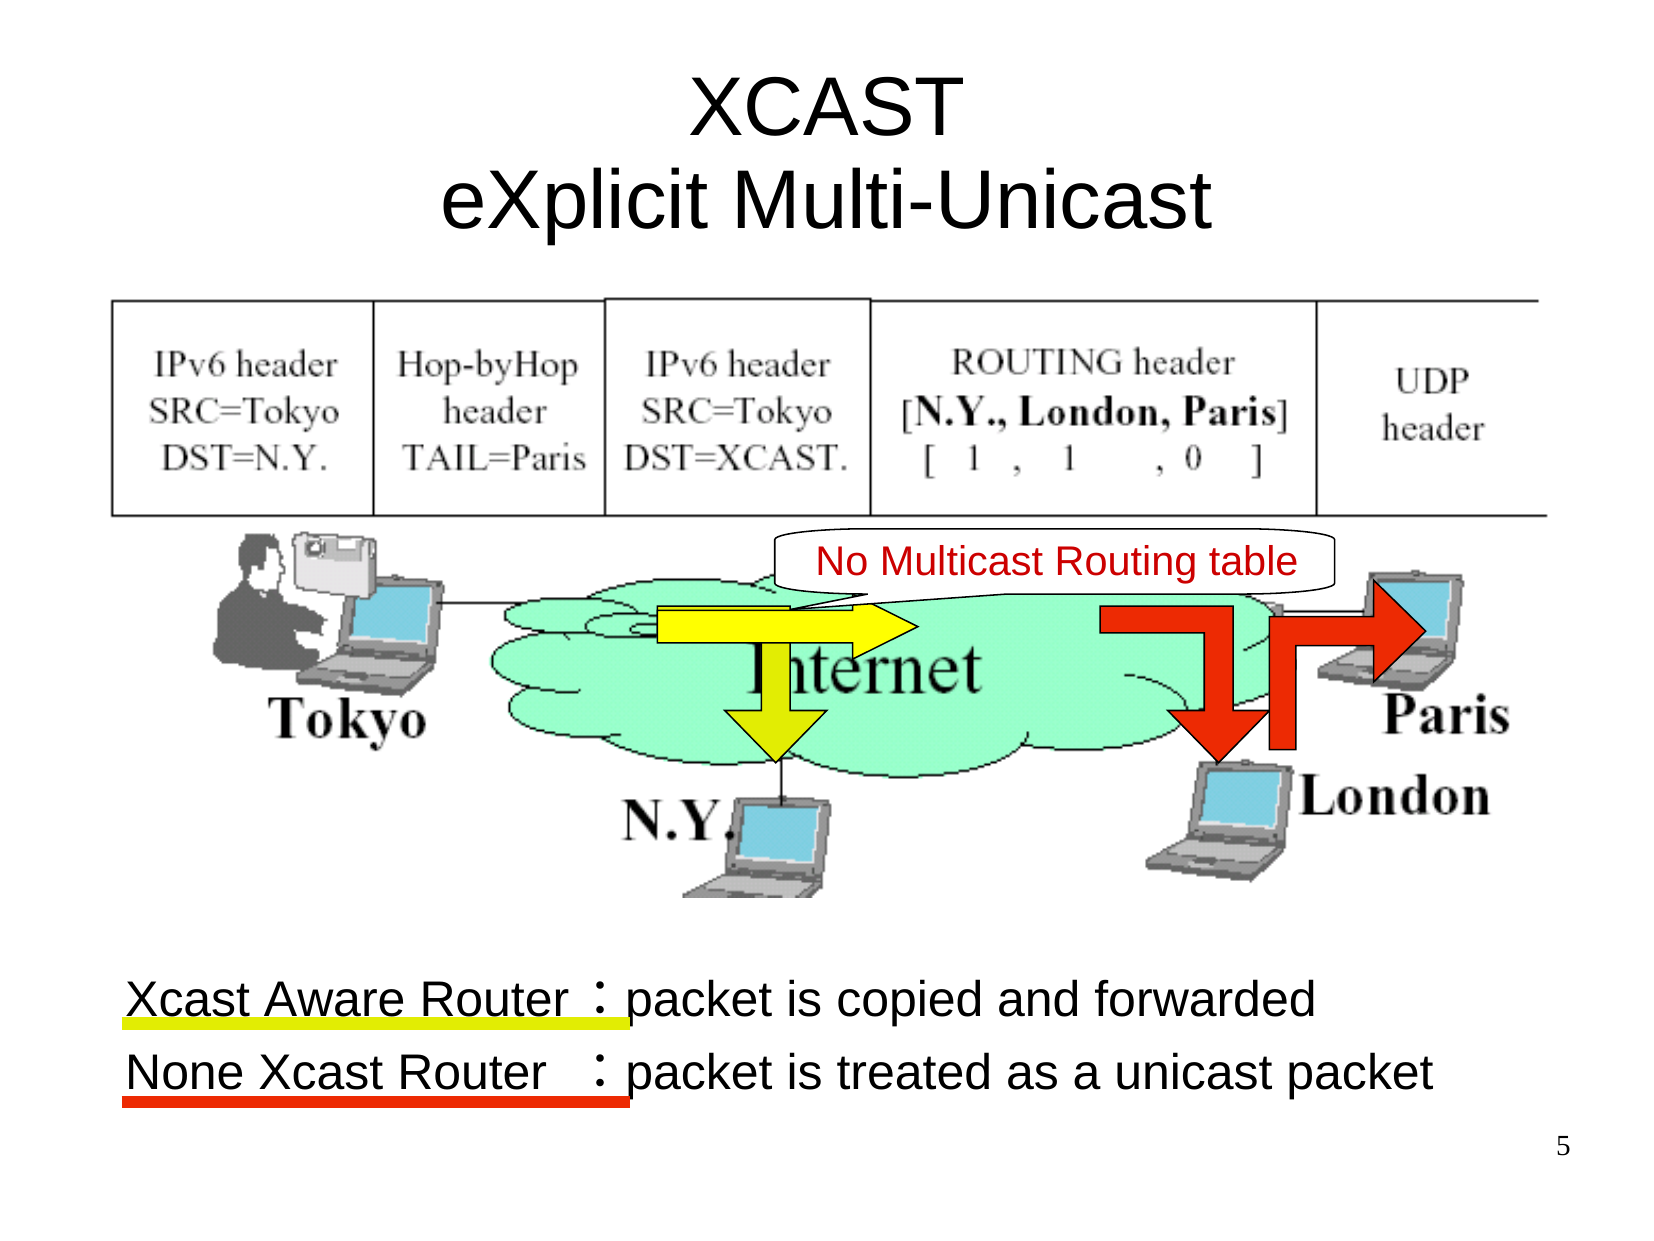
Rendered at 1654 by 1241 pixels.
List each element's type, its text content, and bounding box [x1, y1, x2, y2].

text_box [657, 592, 1296, 763]
text_box No Multicast Routing table [800, 530, 1314, 592]
text_box [1314, 532, 1335, 590]
picture [82, 275, 1571, 898]
text_box Xcast Aware Router ：packet is copied and forwarded None Xcast Router ：packet is treated as a unicast packet [110, 951, 1450, 1112]
text_box [1100, 580, 1426, 763]
title XCAST eXplicit Multi-Unicast [82, 34, 1571, 272]
text_box [774, 532, 800, 591]
